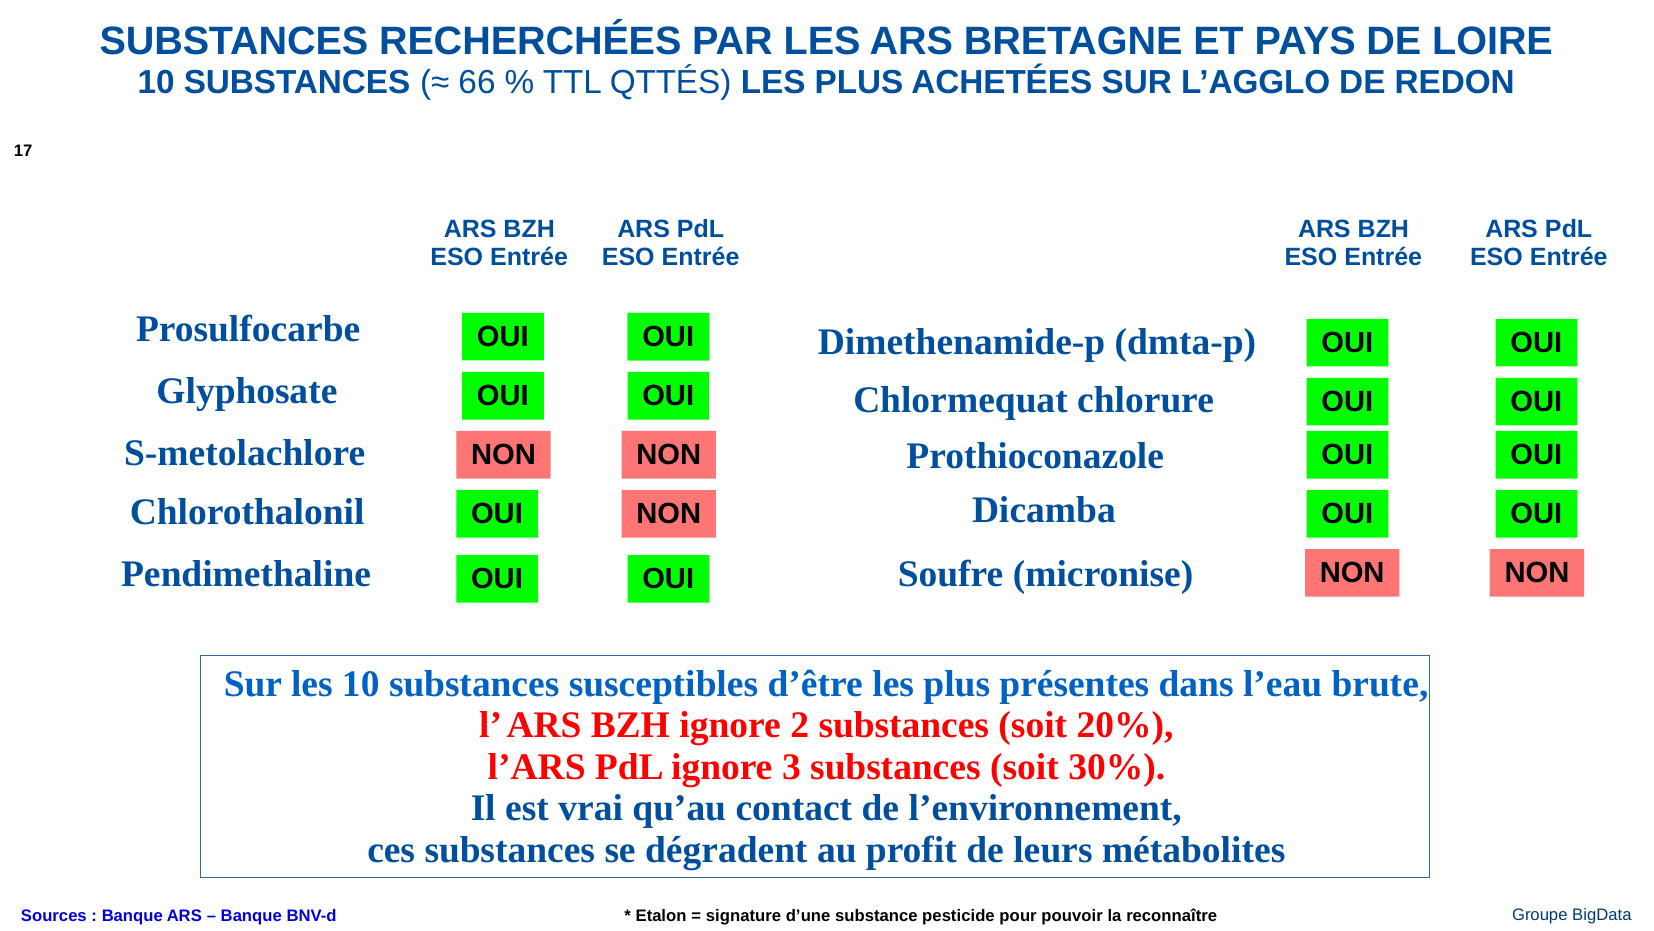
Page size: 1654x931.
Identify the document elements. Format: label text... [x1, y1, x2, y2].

text_box NON [1489, 549, 1585, 597]
text_box Dicamba [957, 482, 1131, 539]
text_box Sur les 10 substances susceptibles d’être les plus présentes dans l’eau brute, l’ ARS BZH ignore 2 substances (soit 20%), l’ARS PdL ignore 3 substances (soit 30%). Il est vrai qu’au contact de l’environnement, ces substances se dégradent au profit de leurs métabolites [201, 656, 1429, 877]
text_box S-metolachlore [109, 424, 381, 481]
text_box Chlorothalonil [115, 483, 380, 541]
text_box Glyphosate [141, 362, 353, 420]
text_box OUI [1306, 318, 1389, 367]
text_box OUI [627, 371, 710, 420]
text_box Dimethenamide-p (dmta-p) [803, 313, 1272, 371]
text_box ARS BZH ESO Entrée [415, 207, 584, 279]
text_box SUBSTANCES RECHERCHÉES PAR LES ARS BRETAGNE ET PAYS DE LOIRE 10 SUBSTANCES (≈ 66 % TTL QTTÉS) LES PLUS ACHETÉES SUR L’AGGLO DE REDON [84, 11, 1569, 108]
text_box Prosulfocarbe [121, 300, 376, 358]
text_box OUI [1306, 377, 1389, 426]
text_box OUI [462, 312, 544, 361]
text_box OUI [1495, 318, 1578, 367]
text_box Sources : Banque ARS – Banque BNV-d [6, 898, 428, 931]
text_box Prothioconazole [891, 428, 1188, 484]
text_box OUI [627, 555, 710, 603]
text_box * Etalon = signature d’une substance pesticide pour pouvoir la reconnaître [609, 898, 1233, 931]
text_box OUI [462, 371, 544, 420]
text_box ARS PdL ESO Entrée [1455, 207, 1623, 279]
text_box ARS BZH ESO Entrée [1269, 207, 1438, 279]
text_box OUI [1495, 490, 1578, 538]
text_box Chlormequat chlorure [838, 371, 1236, 428]
text_box NON [1305, 549, 1400, 597]
text_box OUI [1495, 430, 1578, 479]
text_box OUI [1306, 490, 1389, 538]
text_box OUI [456, 490, 538, 538]
text_box OUI [1306, 430, 1389, 479]
text_box ARS PdL ESO Entrée [586, 207, 755, 279]
text_box OUI [456, 555, 538, 603]
text_box OUI [1495, 377, 1578, 426]
text_box Groupe BigData [1497, 897, 1648, 931]
text_box NON [456, 430, 551, 479]
text_box NON [621, 490, 716, 538]
text_box [0, 133, 110, 168]
text_box Pendimethaline [106, 546, 387, 603]
text_box Soufre (micronise) [883, 545, 1209, 602]
text_box OUI [627, 312, 710, 361]
text_box NON [621, 430, 716, 479]
